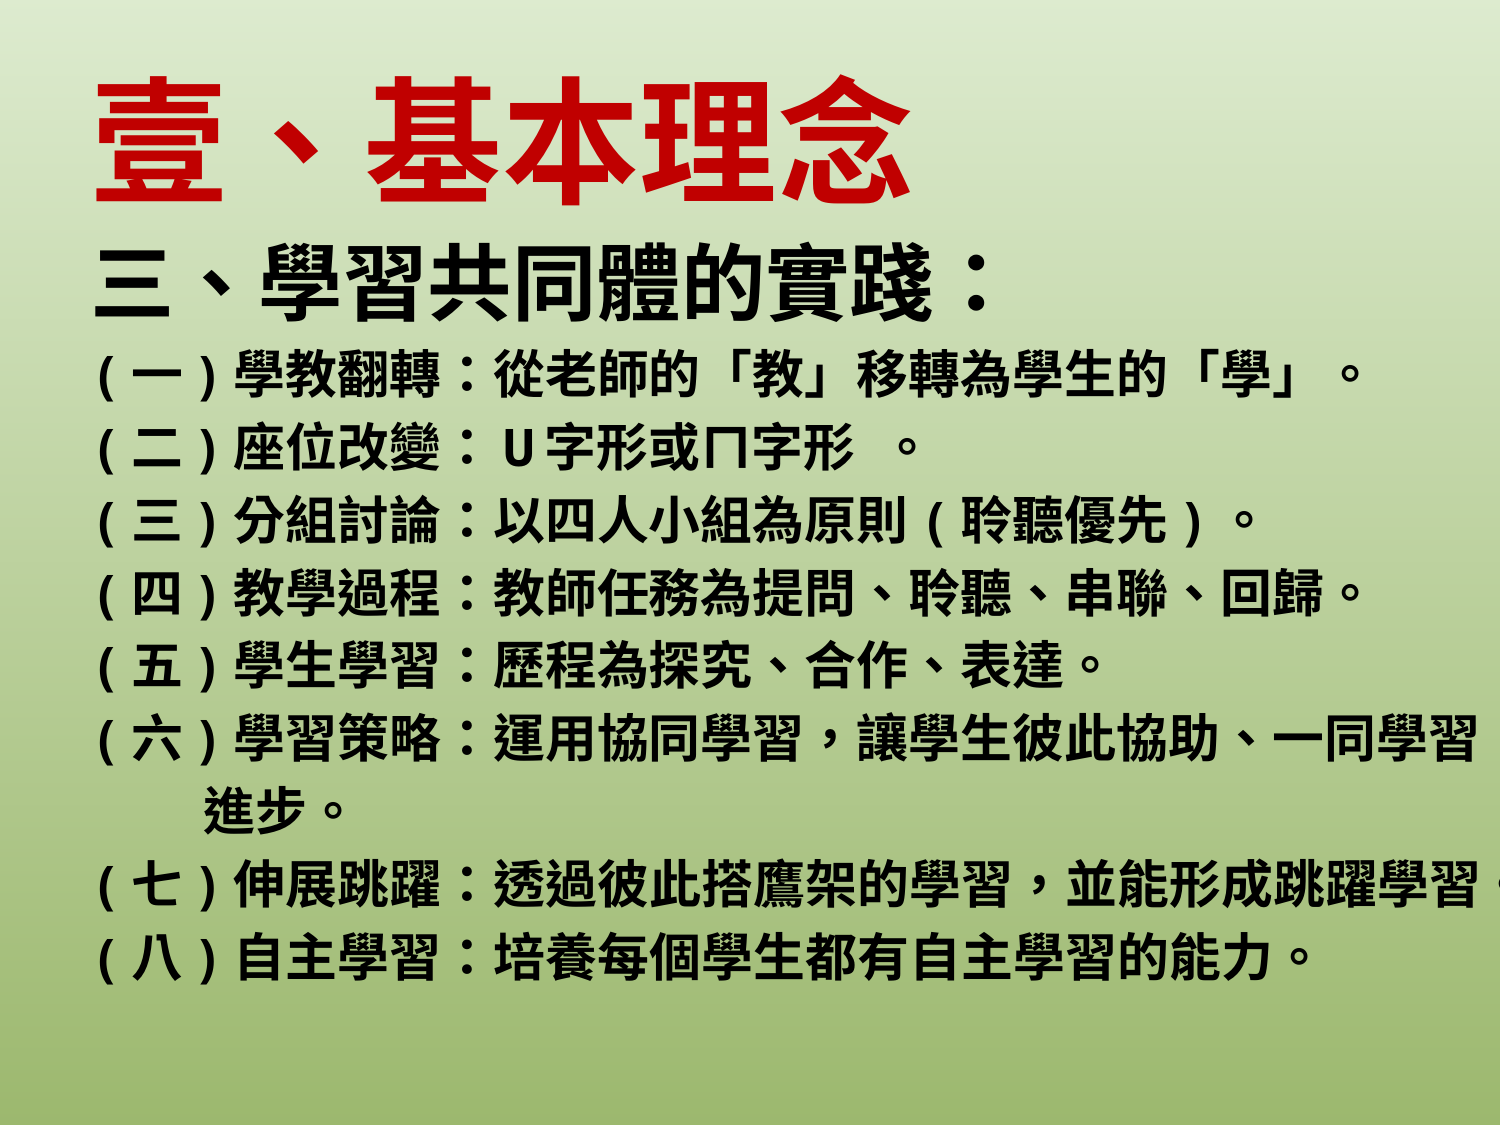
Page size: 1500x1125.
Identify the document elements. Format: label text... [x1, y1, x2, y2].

title 壹、基本理念 [75, 45, 1425, 233]
list 三、學習共同體的實踐： (一)學教翻轉：從老師的「教」移轉為學生的「學」。 (二)座位改變：U字形或ㄇ字形 。 (三)分組討論：以四人小組為原則(聆聽優先)。 (四)教學過程：教師任務為提問、聆聽、串聯、回歸。 (五)學生學習：歷程為探究、合作、表達。 (六)學習策略：運用協同學習，讓學生彼此協助、一同學習 進步。 (七)伸展跳躍：透過彼此搭鷹架的學習，並能形成跳躍學習。 (八)自主學習：培養每個學生都有自主學習的能力。 [75, 222, 1500, 1005]
